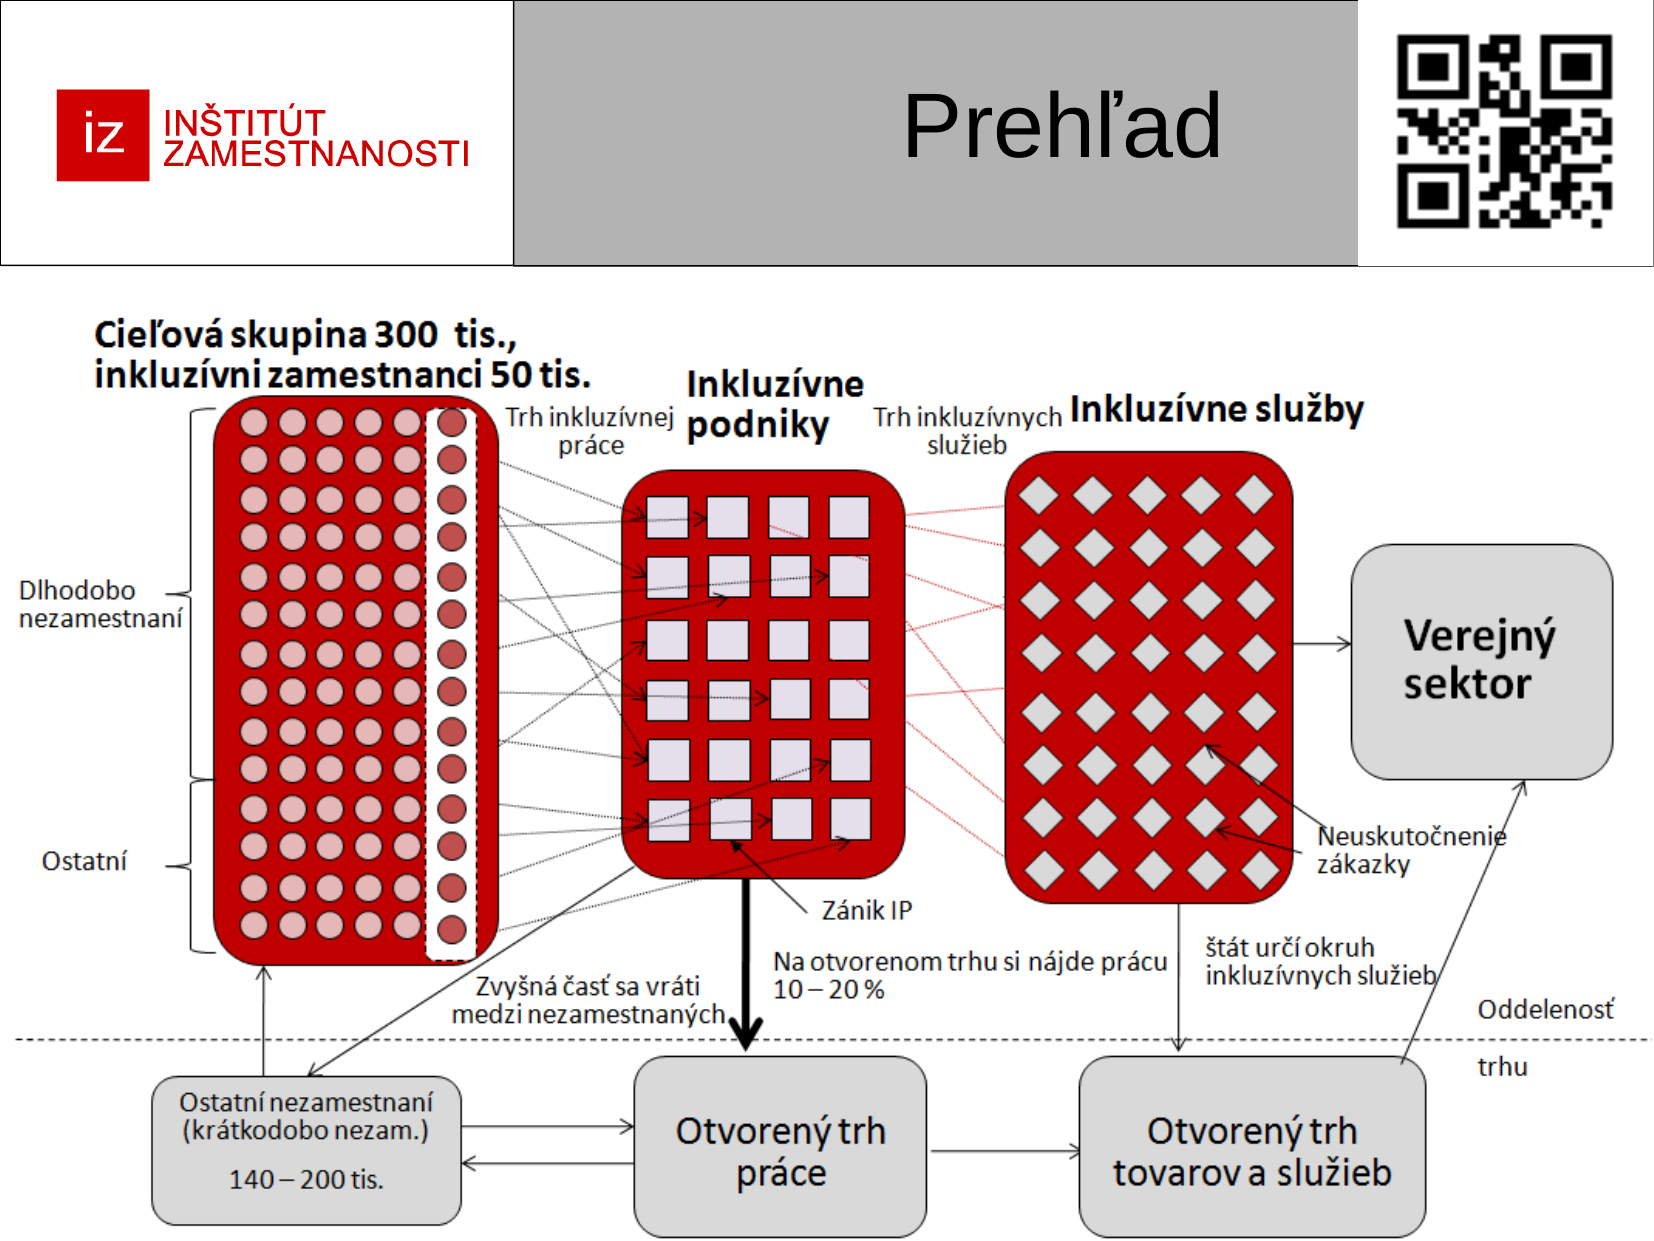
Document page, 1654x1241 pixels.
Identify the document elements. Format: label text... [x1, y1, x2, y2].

picture [1358, 0, 1654, 266]
title Prehľad [561, 29, 1358, 237]
picture [0, 295, 1654, 1240]
picture [5, 8, 512, 257]
